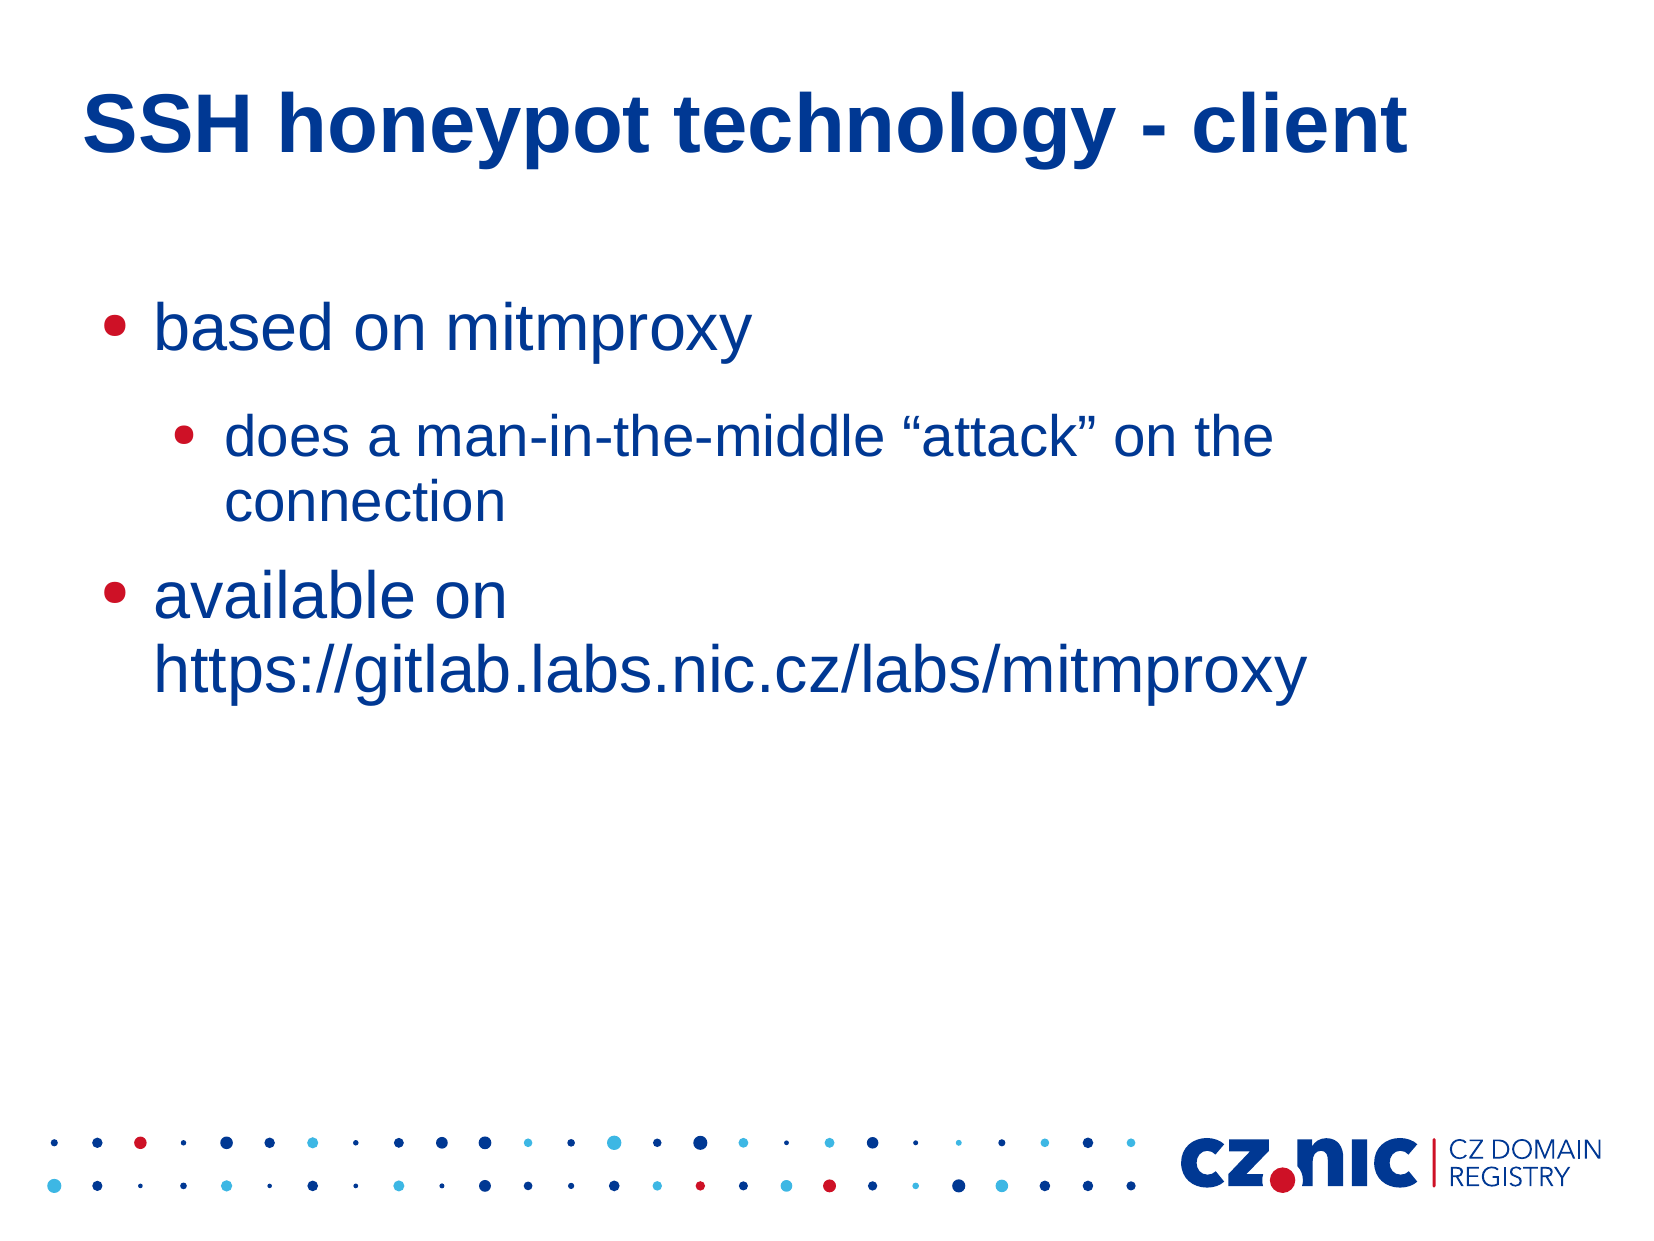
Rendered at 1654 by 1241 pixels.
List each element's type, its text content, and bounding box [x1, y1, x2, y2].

list based on mitmproxy does a man-in-the-middle “attack” on the connection available on https://gitlab.labs.nic.cz/labs/mitmproxy [82, 290, 1571, 1010]
title SSH honeypot technology - client [82, 70, 1571, 178]
